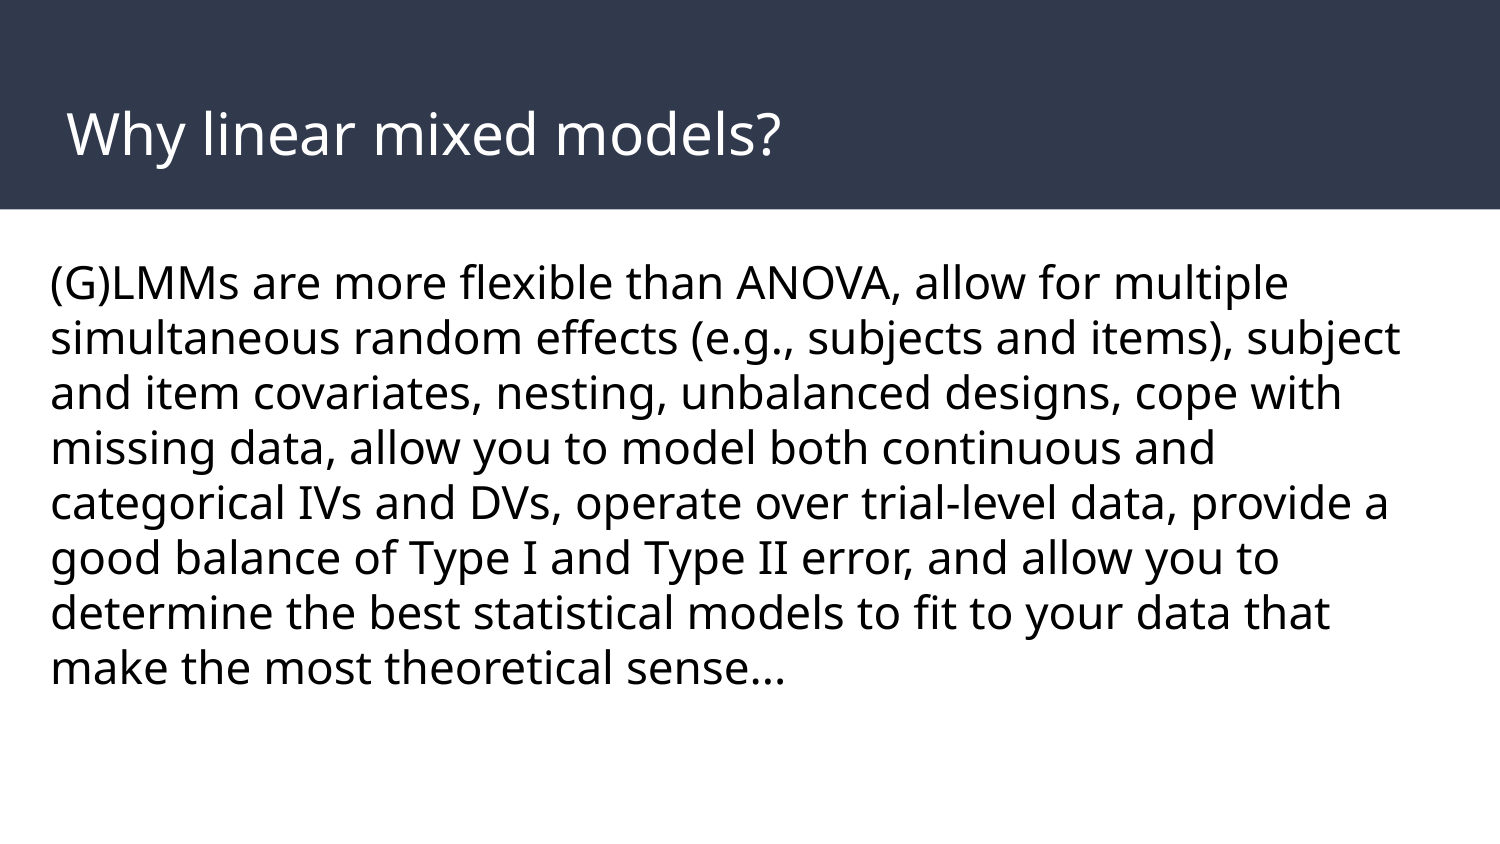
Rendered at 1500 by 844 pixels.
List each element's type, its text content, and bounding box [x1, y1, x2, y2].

title Why linear mixed models? [51, 82, 1449, 185]
text_box (G)LMMs are more flexible than ANOVA, allow for multiple simultaneous random effects (e.g., subjects and items), subject and item covariates, nesting, unbalanced designs, cope with missing data, allow you to model both continuous and categorical IVs and DVs, operate over trial-level data, provide a good balance of Type I and Type II error, and allow you to determine the best statistical models to fit to your data that make the most theoretical sense... [35, 239, 1472, 818]
